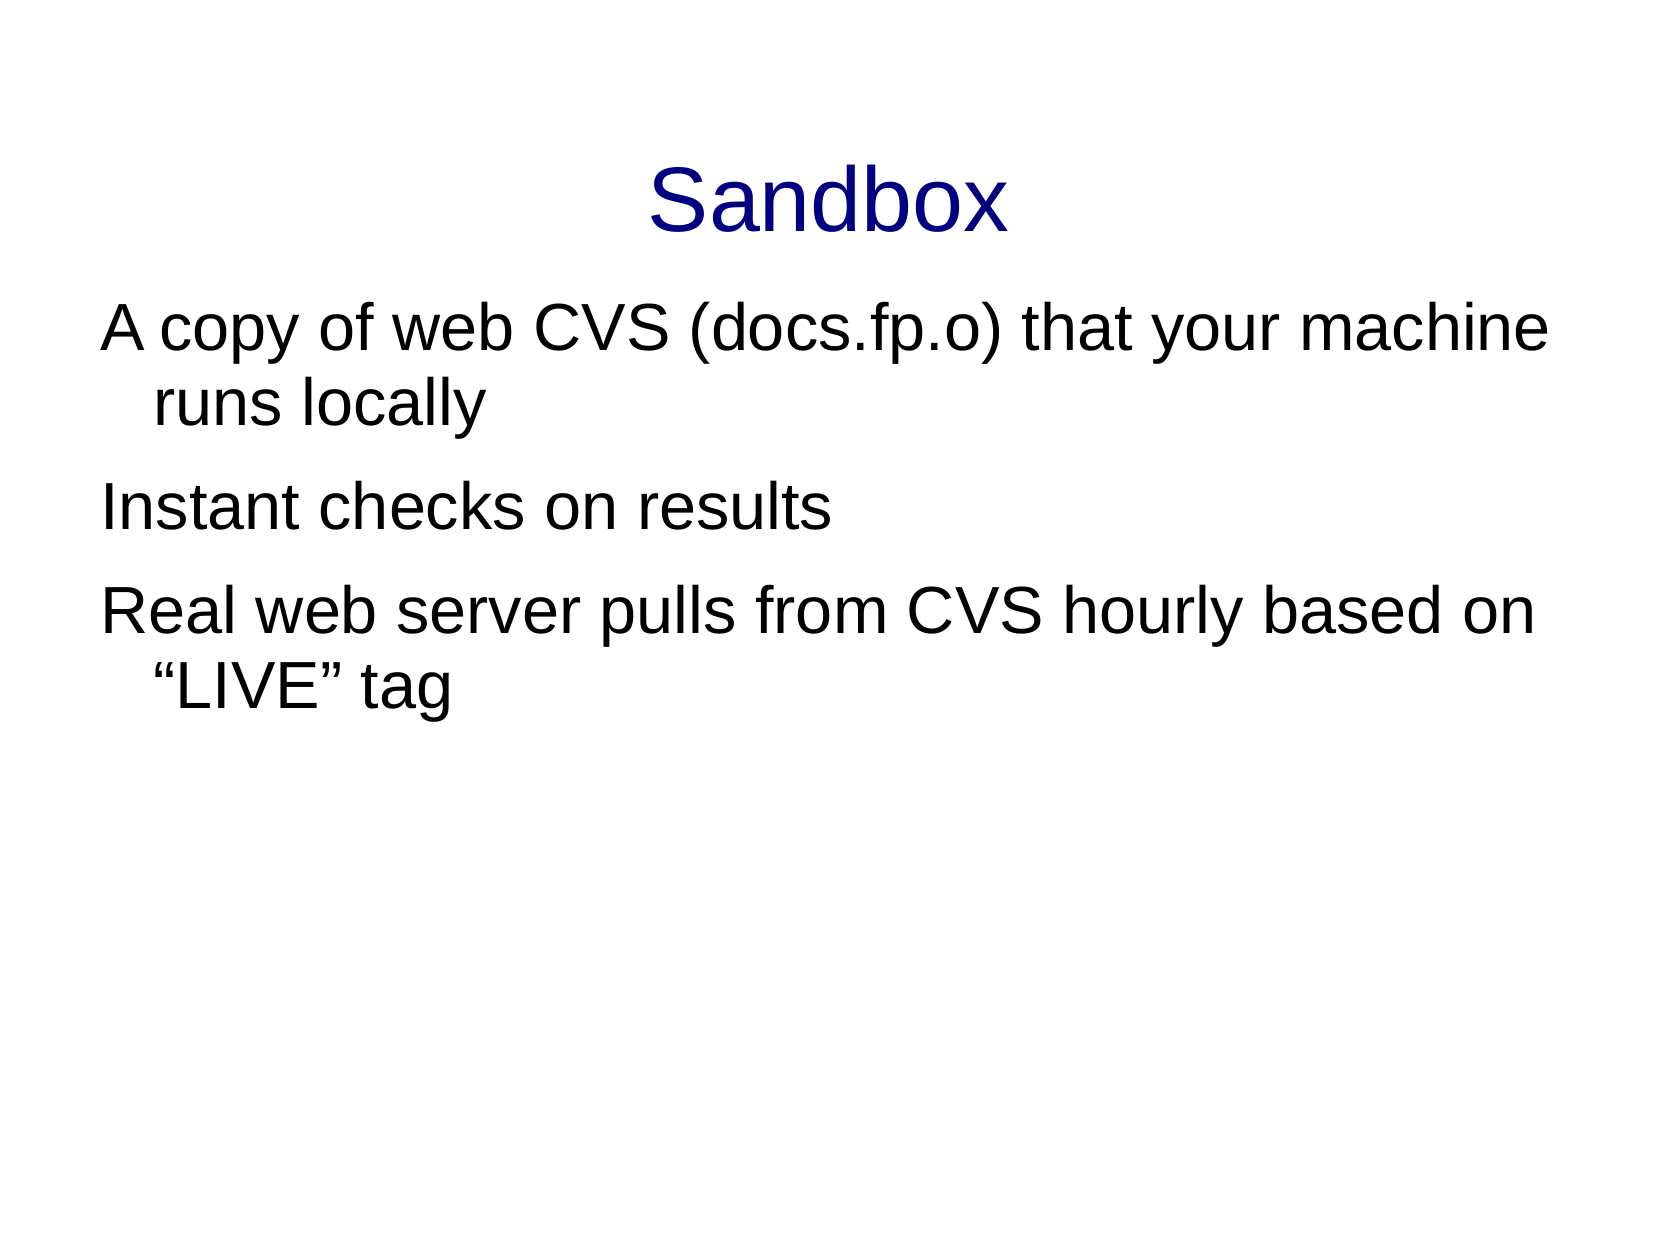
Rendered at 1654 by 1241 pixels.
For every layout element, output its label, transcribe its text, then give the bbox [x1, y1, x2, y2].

title Sandbox [82, 96, 1576, 304]
list A copy of web CVS (docs.fp.o) that your machine runs locally Instant checks on results Real web server pulls from CVS hourly based on “LIVE” tag [82, 290, 1571, 1109]
